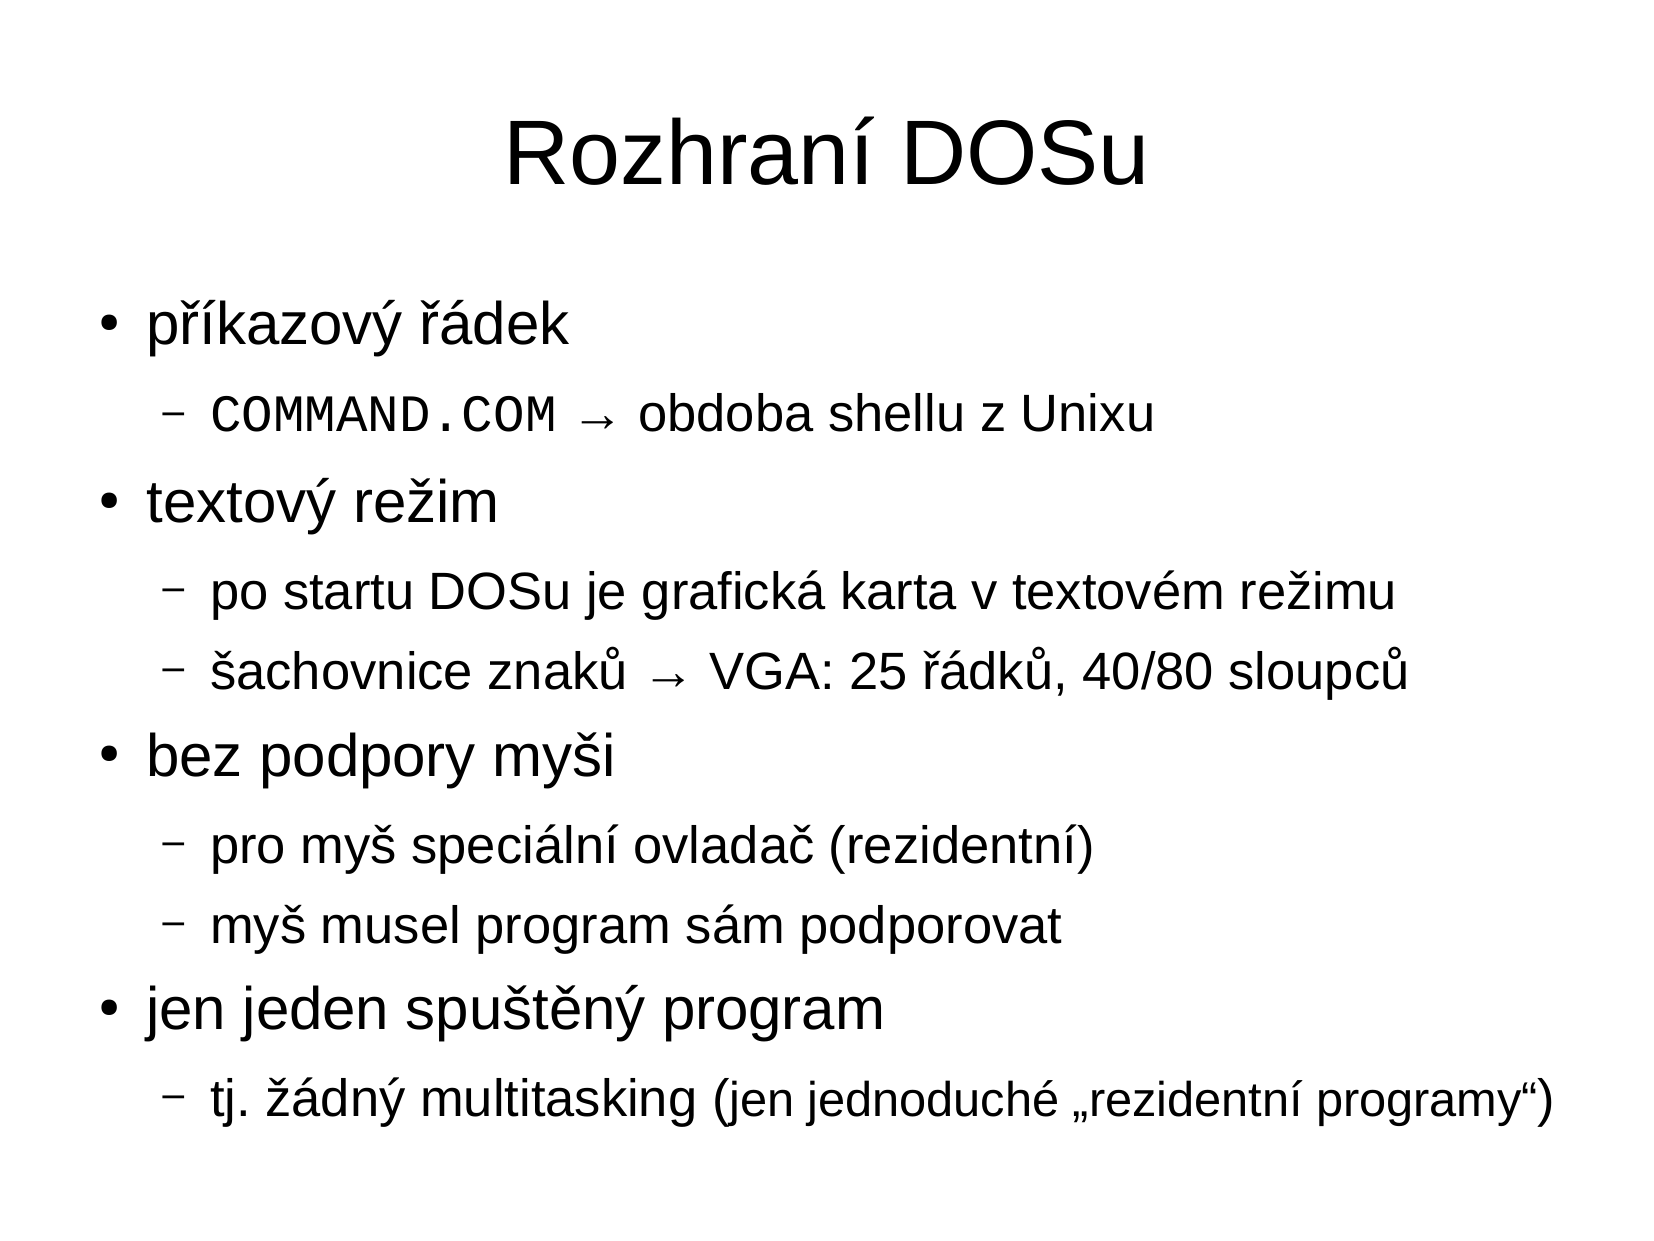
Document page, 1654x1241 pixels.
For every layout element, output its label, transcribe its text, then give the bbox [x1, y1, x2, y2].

title Rozhraní DOSu [82, 49, 1571, 257]
list příkazový řádek COMMAND.COM → obdoba shellu z Unixu textový režim po startu DOSu je grafická karta v textovém režimu šachovnice znaků → VGA: 25 řádků, 40/80 sloupců bez podpory myši pro myš speciální ovladač (rezidentní) myš musel program sám podporovat jen jeden spuštěný program tj. žádný multitasking (jen jednoduché „rezidentní programy“) [82, 290, 1571, 1182]
